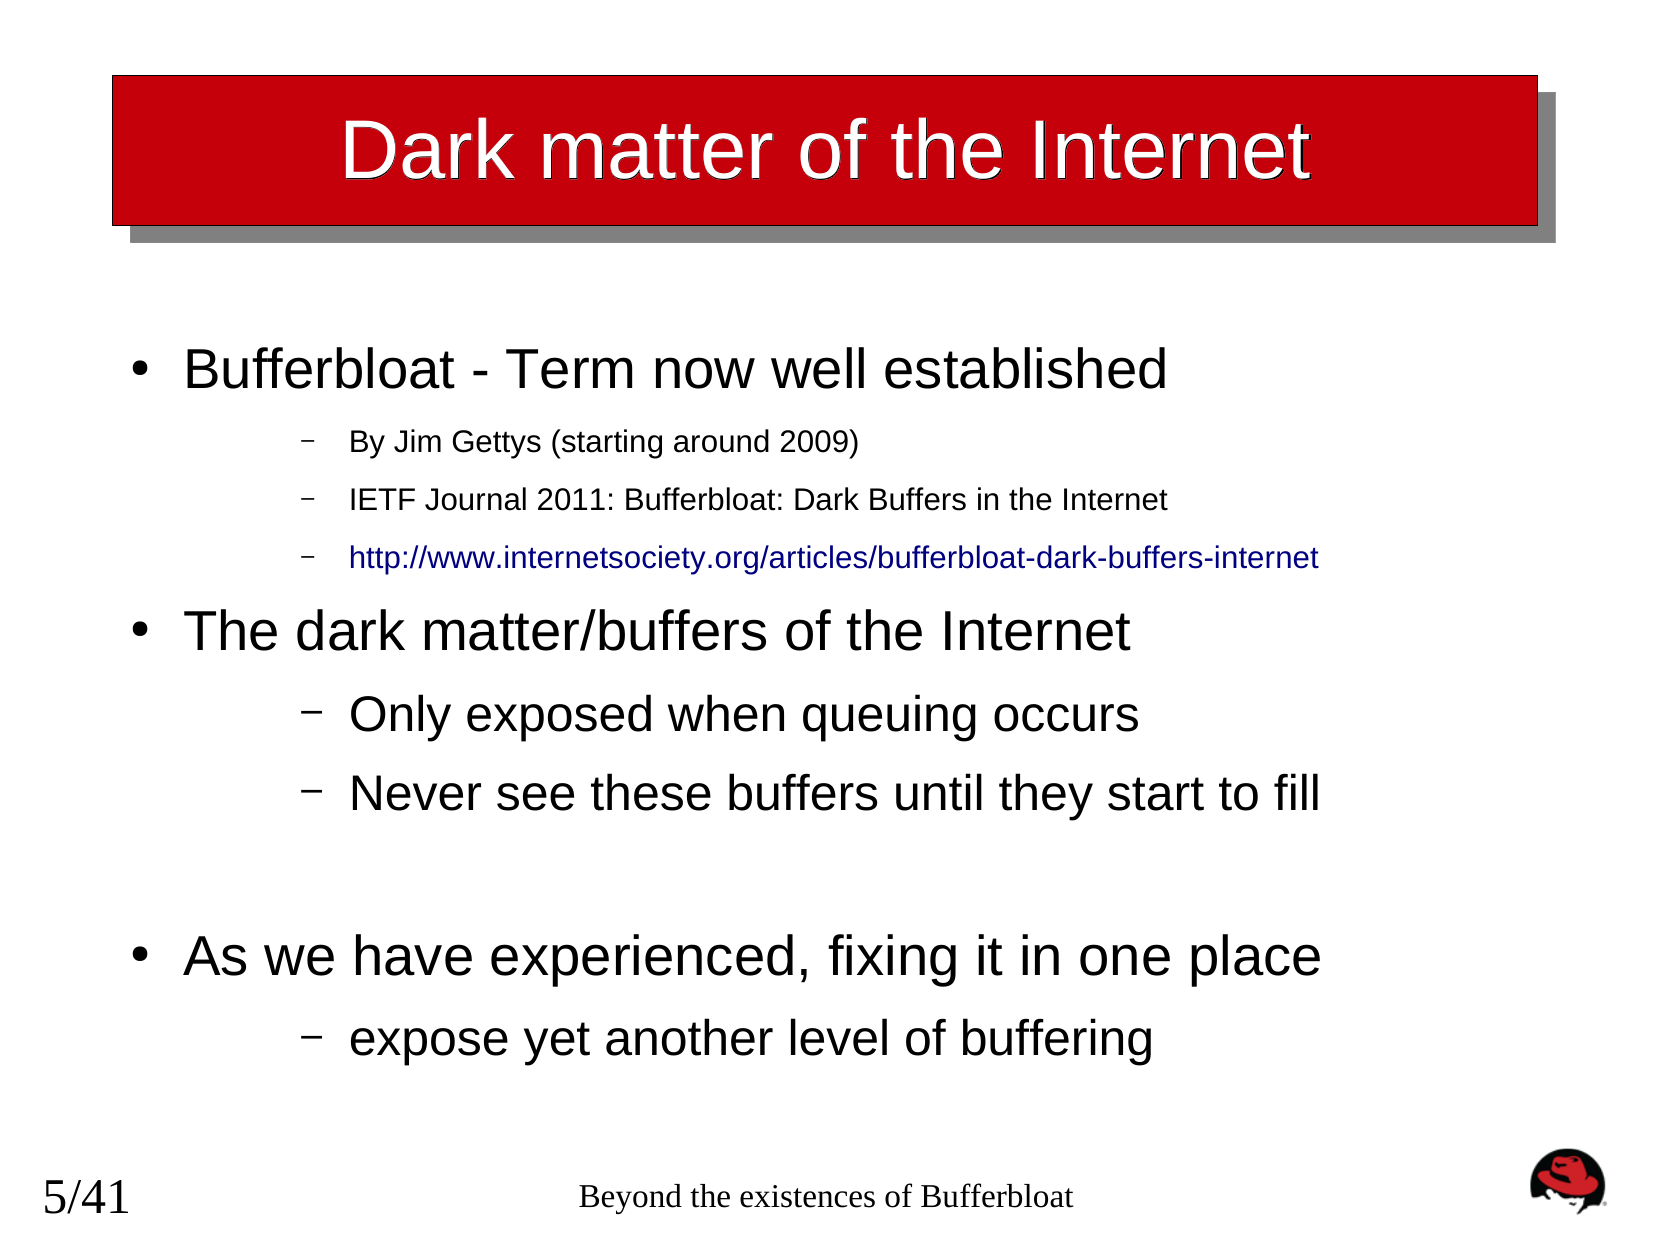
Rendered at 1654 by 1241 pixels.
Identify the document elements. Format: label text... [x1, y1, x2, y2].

picture [1529, 1146, 1613, 1224]
title Dark matter of the Internet [116, 75, 1538, 226]
list Bufferbloat - Term now well established By Jim Gettys (starting around 2009) IETF Journal 2011: Bufferbloat: Dark Buffers in the Internet http://www.internetsociety.org/articles/bufferbloat-dark-buffers-internet The dark matter/buffers of the Internet Only exposed when queuing occurs Never see these buffers until they start to fill As we have experienced, fixing it in one place expose yet another level of buffering [112, 337, 1538, 1126]
